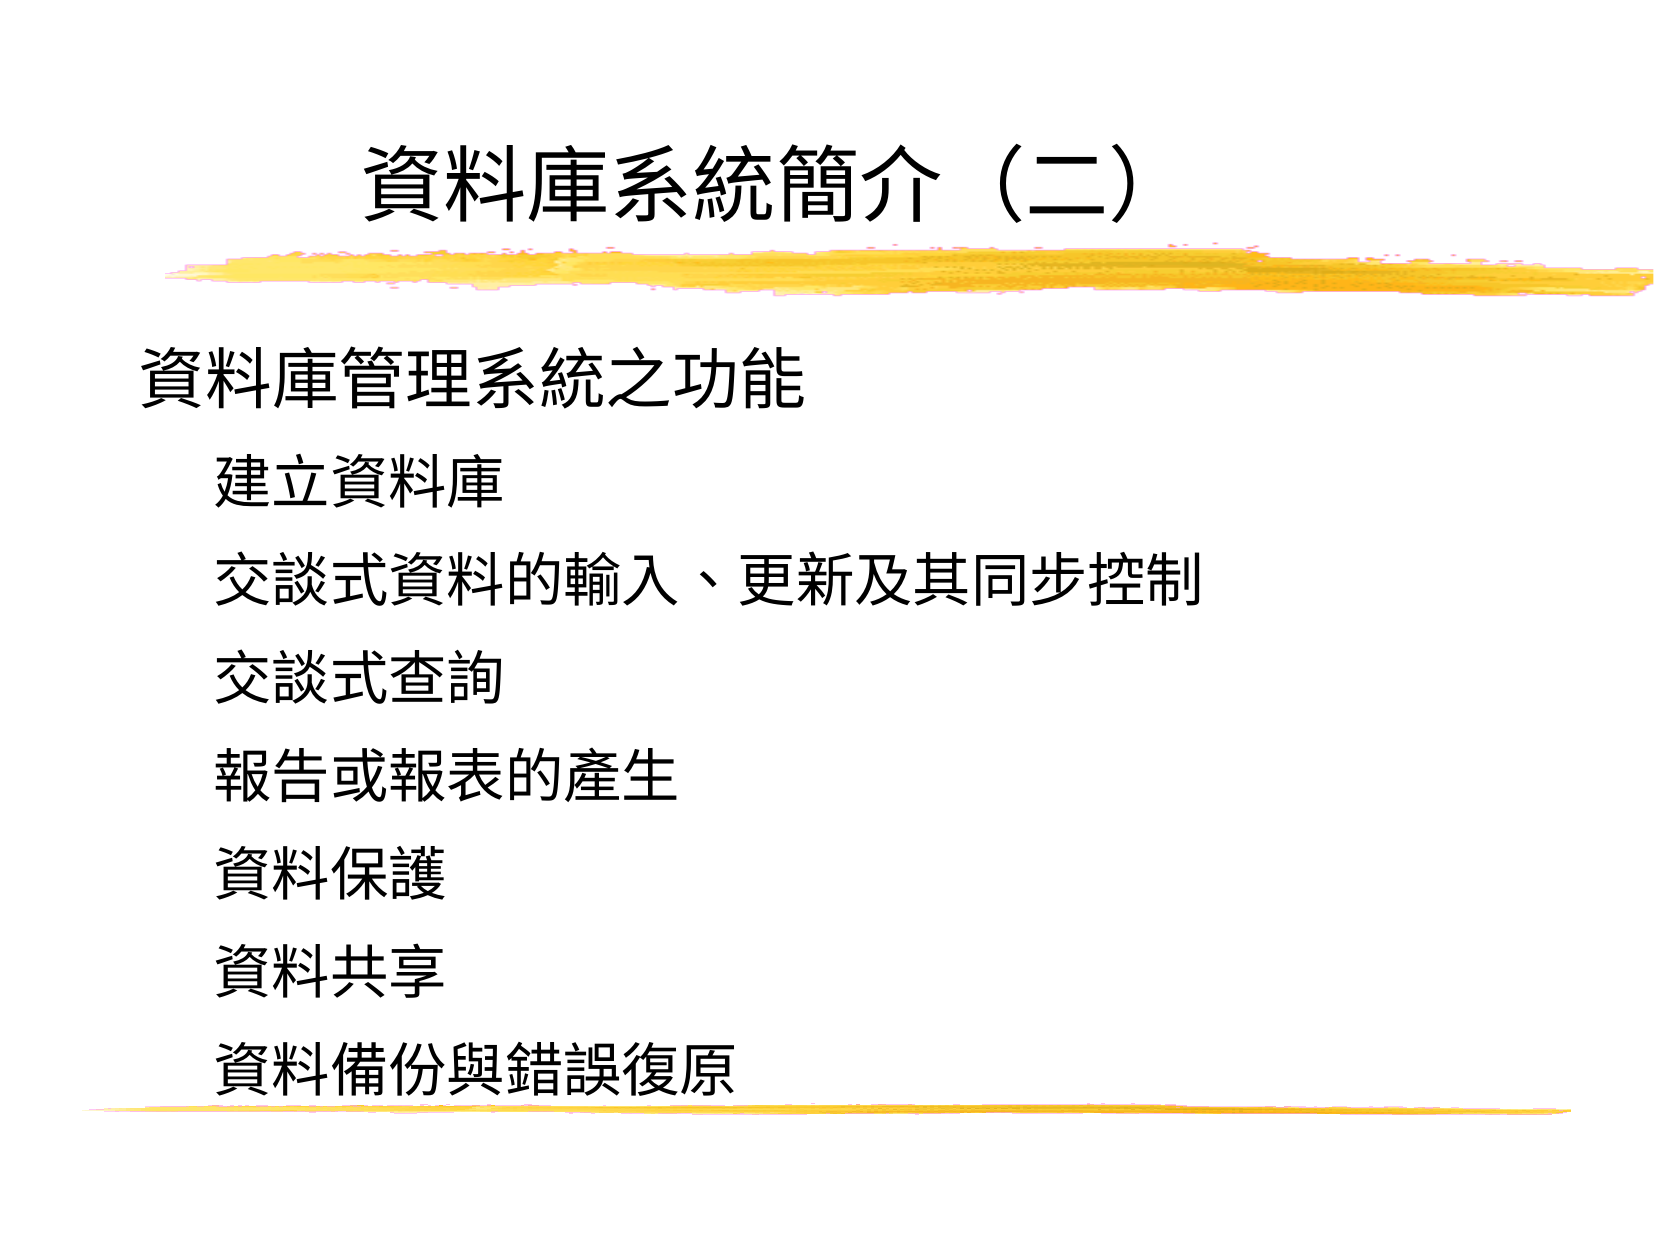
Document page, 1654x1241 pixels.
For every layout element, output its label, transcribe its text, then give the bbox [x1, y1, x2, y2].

title 資料庫系統簡介（二） [73, 41, 1479, 249]
picture [82, 1102, 1571, 1117]
picture [165, 237, 1654, 308]
list 資料庫管理系統之功能 建立資料庫 交談式資料的輸入、更新及其同步控制 交談式查詢 報告或報表的產生 資料保護 資料共享 資料備份與錯誤復原 [124, 316, 1530, 1061]
